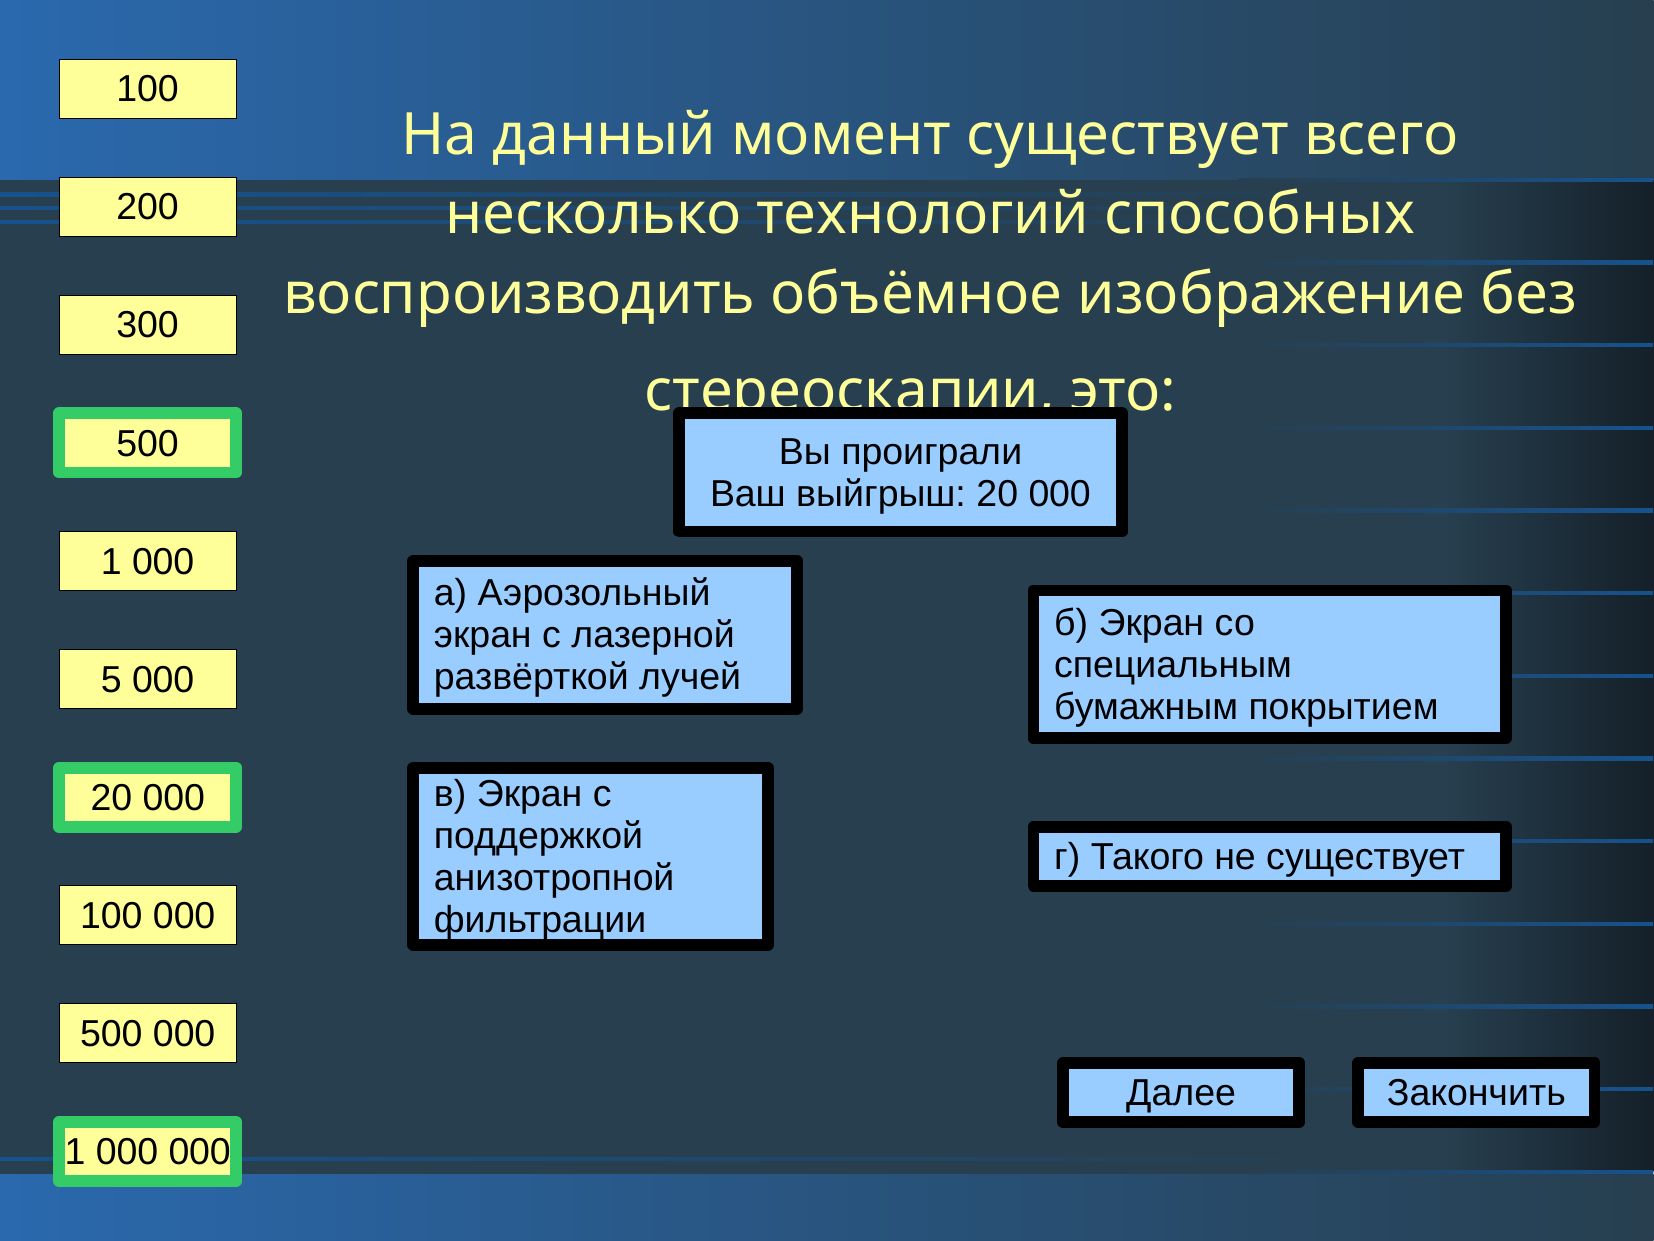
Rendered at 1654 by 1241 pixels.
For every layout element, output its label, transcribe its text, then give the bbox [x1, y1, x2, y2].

text_box 20 000 [59, 767, 237, 827]
text_box 500 000 [59, 1003, 237, 1063]
text_box Вы проиграли Ваш выйгрыш: 20 000 [679, 413, 1123, 532]
text_box На данный момент существует всего несколько технологий способных воспроизводить объёмное изображение без стереоскапии, это: [236, 84, 1625, 368]
text_box в) Экран с поддержкой анизотропной фильтрации [413, 767, 768, 945]
text_box б) Экран со специальным бумажным покрытием [1033, 590, 1506, 739]
text_box 300 [59, 295, 237, 355]
text_box Далее [1062, 1062, 1300, 1123]
text_box 100 [59, 59, 237, 119]
text_box г) Такого не существует [1033, 826, 1506, 886]
text_box 200 [59, 177, 237, 237]
text_box 500 [59, 413, 237, 473]
text_box 1 000 [59, 531, 237, 591]
text_box а) Аэрозольный экран с лазерной развёрткой лучей [413, 561, 798, 709]
text_box Закончить [1358, 1062, 1595, 1123]
text_box 100 000 [59, 885, 237, 945]
text_box 1 000 000 [59, 1122, 237, 1182]
text_box 5 000 [59, 649, 237, 709]
